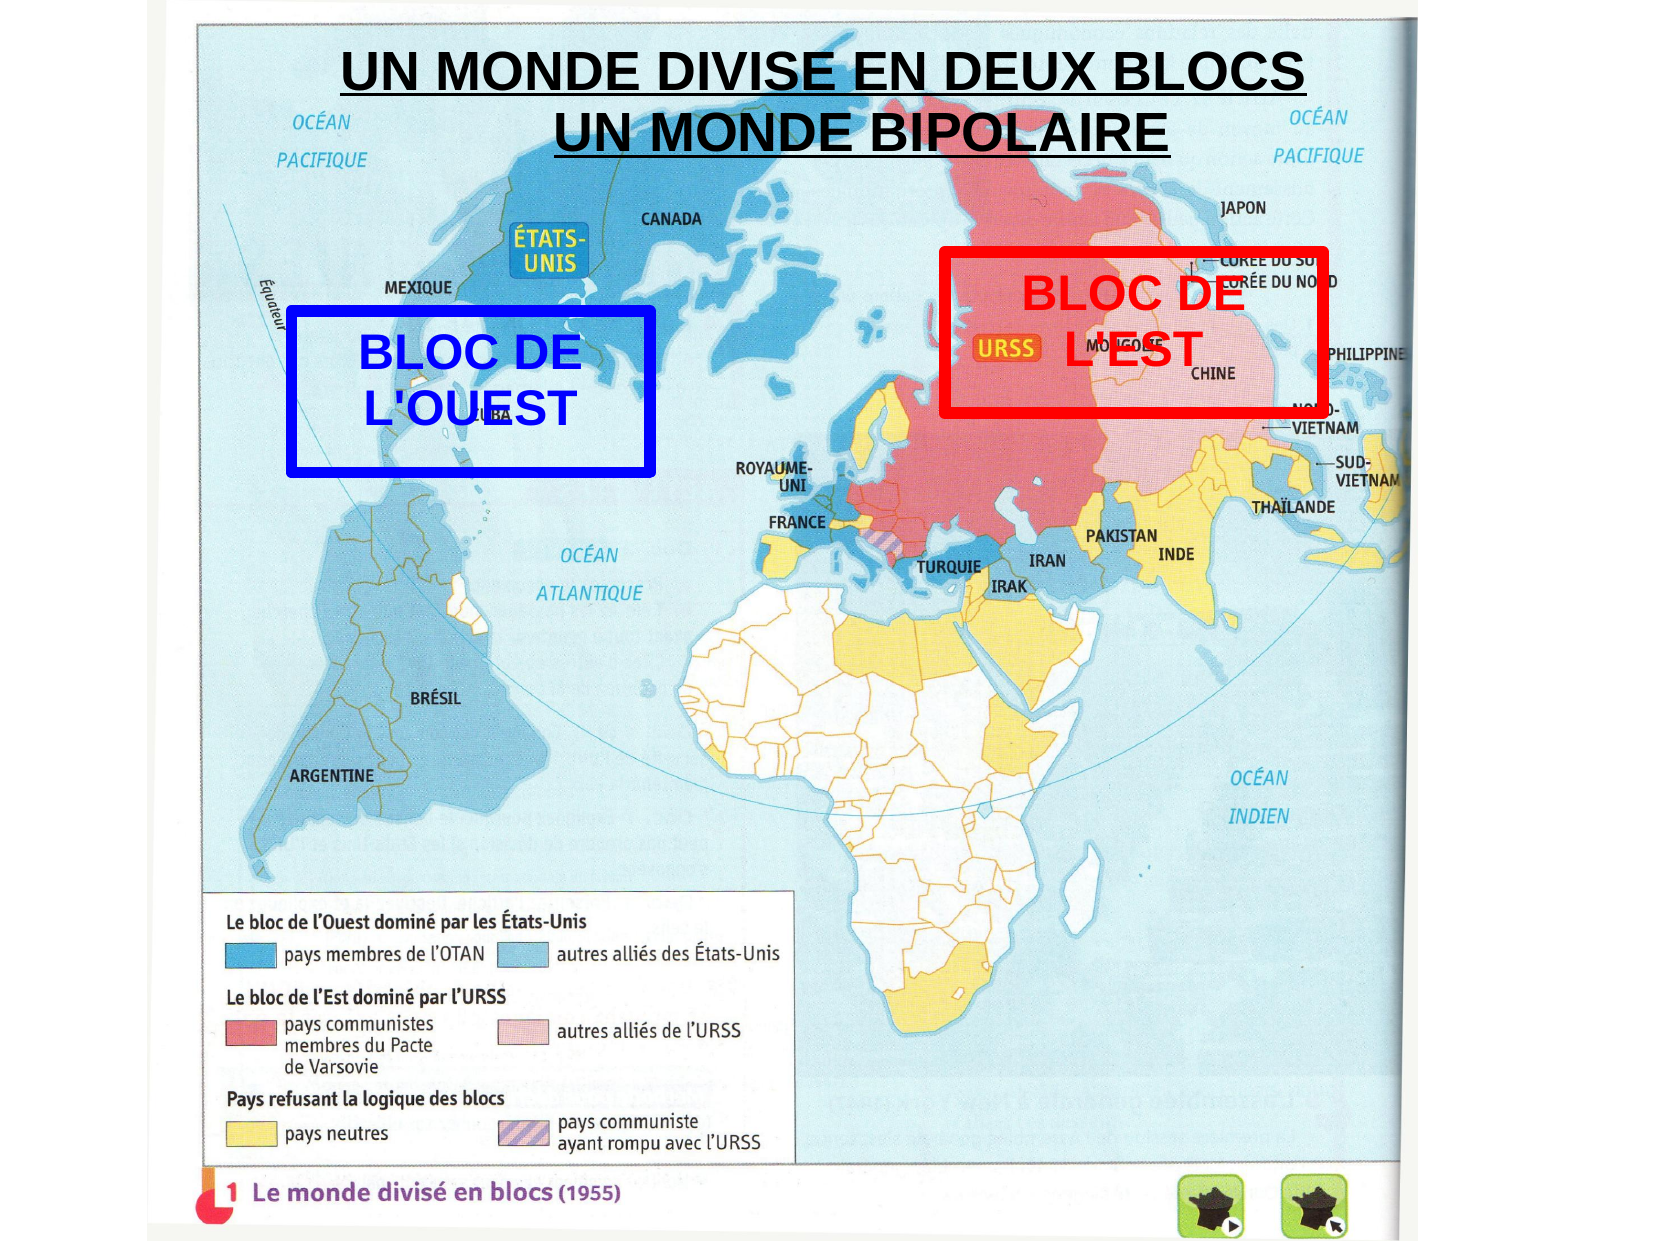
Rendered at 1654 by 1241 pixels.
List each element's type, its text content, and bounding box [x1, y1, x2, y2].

text_box BLOC DE L'EST [944, 251, 1323, 414]
text_box UN MONDE DIVISE EN DEUX BLOCS UN MONDE BIPOLAIRE [325, 32, 1400, 196]
picture [147, 0, 1418, 1241]
text_box BLOC DE L'OUEST [291, 310, 650, 473]
